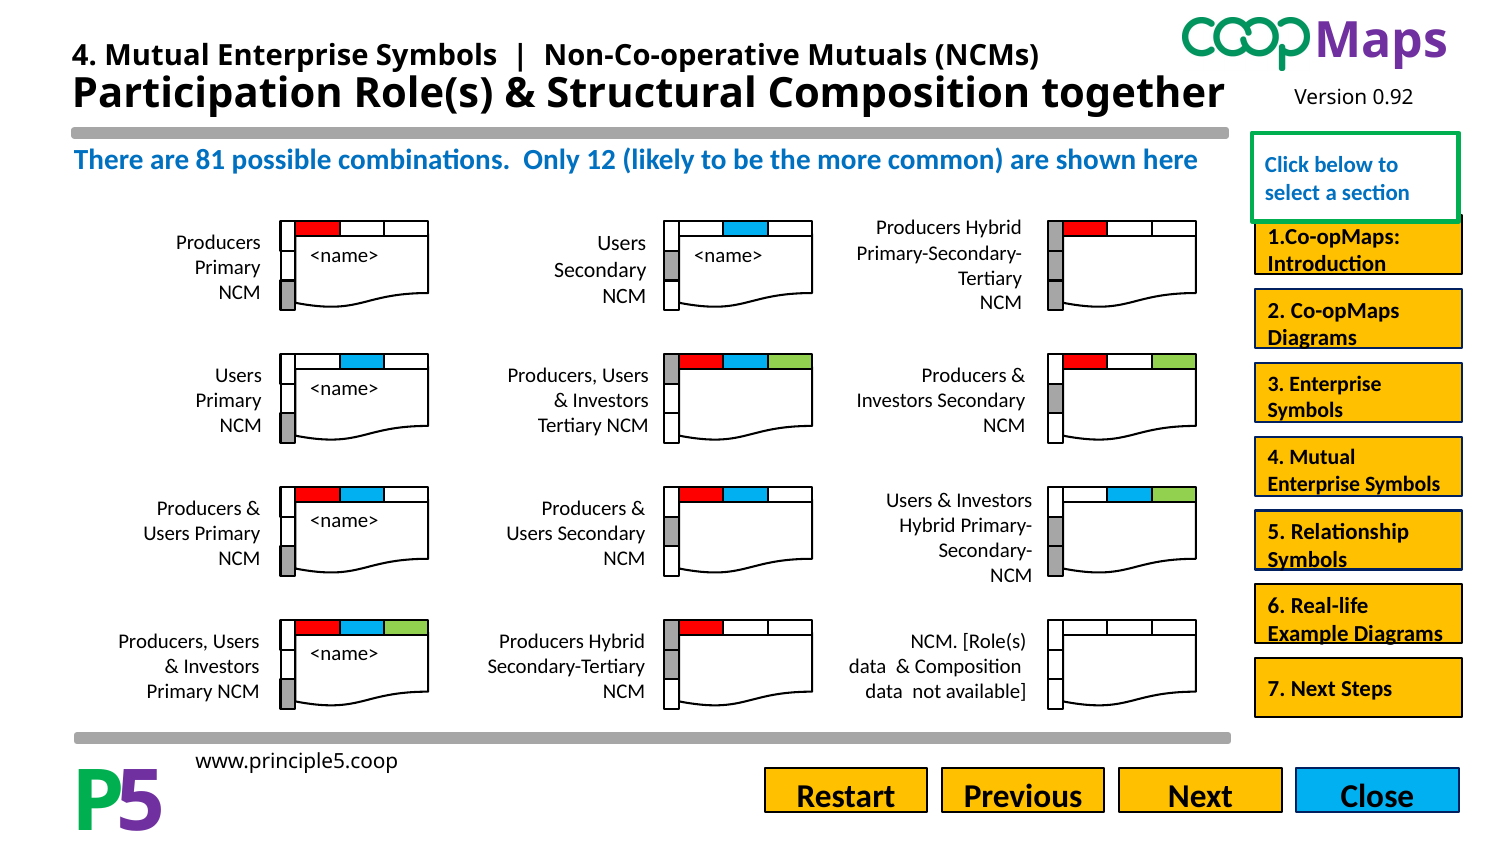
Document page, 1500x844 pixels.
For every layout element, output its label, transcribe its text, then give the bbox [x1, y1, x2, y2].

text_box Close [1296, 767, 1459, 813]
text_box [1050, 620, 1196, 709]
text_box P [59, 738, 103, 827]
text_box Users Secondary NCM [539, 221, 663, 317]
text_box Users Primary NCM [180, 354, 278, 446]
text_box [281, 354, 428, 443]
text_box There are 81 possible combinations. Only 12 (likely to be the more common) are shown here [59, 132, 1223, 184]
text_box 7. Next Steps [1254, 658, 1462, 718]
text_box <name> [295, 632, 429, 706]
text_box Producers, Users & Investors Primary NCM [103, 620, 278, 732]
text_box Producers, Users & Investors Tertiary NCM [492, 354, 667, 471]
text_box [665, 620, 813, 709]
text_box 2. Co-opMaps Diagrams [1254, 289, 1462, 349]
text_box Version 0.92 [1281, 73, 1459, 119]
text_box Next [1119, 767, 1282, 813]
text_box [1048, 221, 1196, 310]
text_box NCM. [Role(s) data & Composition data not available] [833, 620, 1050, 711]
text_box Restart [764, 767, 928, 813]
text_box Participation Role(s) & Structural Composition together [59, 59, 1212, 123]
text_box Producers Primary NCM [160, 221, 278, 363]
text_box 5. Relationship Symbols [1254, 510, 1462, 570]
text_box Producers & Users Primary NCM [128, 487, 278, 579]
text_box 1.Co-opMaps: Introduction [1254, 215, 1462, 275]
text_box [281, 487, 428, 576]
text_box <name> [295, 366, 429, 440]
text_box <name> [295, 233, 429, 307]
text_box [1052, 487, 1196, 576]
text_box [664, 221, 812, 310]
text_box Users & Investors Hybrid Primary- Secondary- NCM [871, 479, 1052, 596]
text_box [1048, 354, 1196, 443]
text_box [667, 354, 813, 443]
text_box [281, 221, 428, 310]
text_box <name> [295, 499, 429, 573]
text_box Producers & Investors Secondary NCM [841, 354, 1044, 446]
text_box Producers & Users Secondary NCM [491, 487, 663, 579]
text_box 5 [103, 744, 199, 827]
text_box Producers Hybrid Secondary-Tertiary NCM [472, 620, 665, 711]
text_box <name> [679, 233, 813, 307]
text_box Producers Hybrid Primary-Secondary- Tertiary NCM [841, 206, 1041, 323]
text_box 3. Enterprise Symbols [1254, 362, 1462, 422]
text_box 4. Mutual Enterprise Symbols [1254, 436, 1462, 496]
text_box Click below to select a section [1252, 132, 1459, 222]
text_box 6. Real-life Example Diagrams [1254, 584, 1462, 644]
text_box Maps [1299, 0, 1460, 76]
text_box www.principle5.coop [177, 744, 473, 783]
text_box 4. Mutual Enterprise Symbols | Non-Co-operative Mutuals (NCMs) [59, 29, 1026, 78]
text_box [76, 735, 1229, 742]
text_box [74, 129, 1226, 136]
text_box [281, 620, 428, 709]
picture [1181, 17, 1310, 71]
text_box Previous [942, 767, 1105, 813]
text_box [664, 487, 813, 576]
